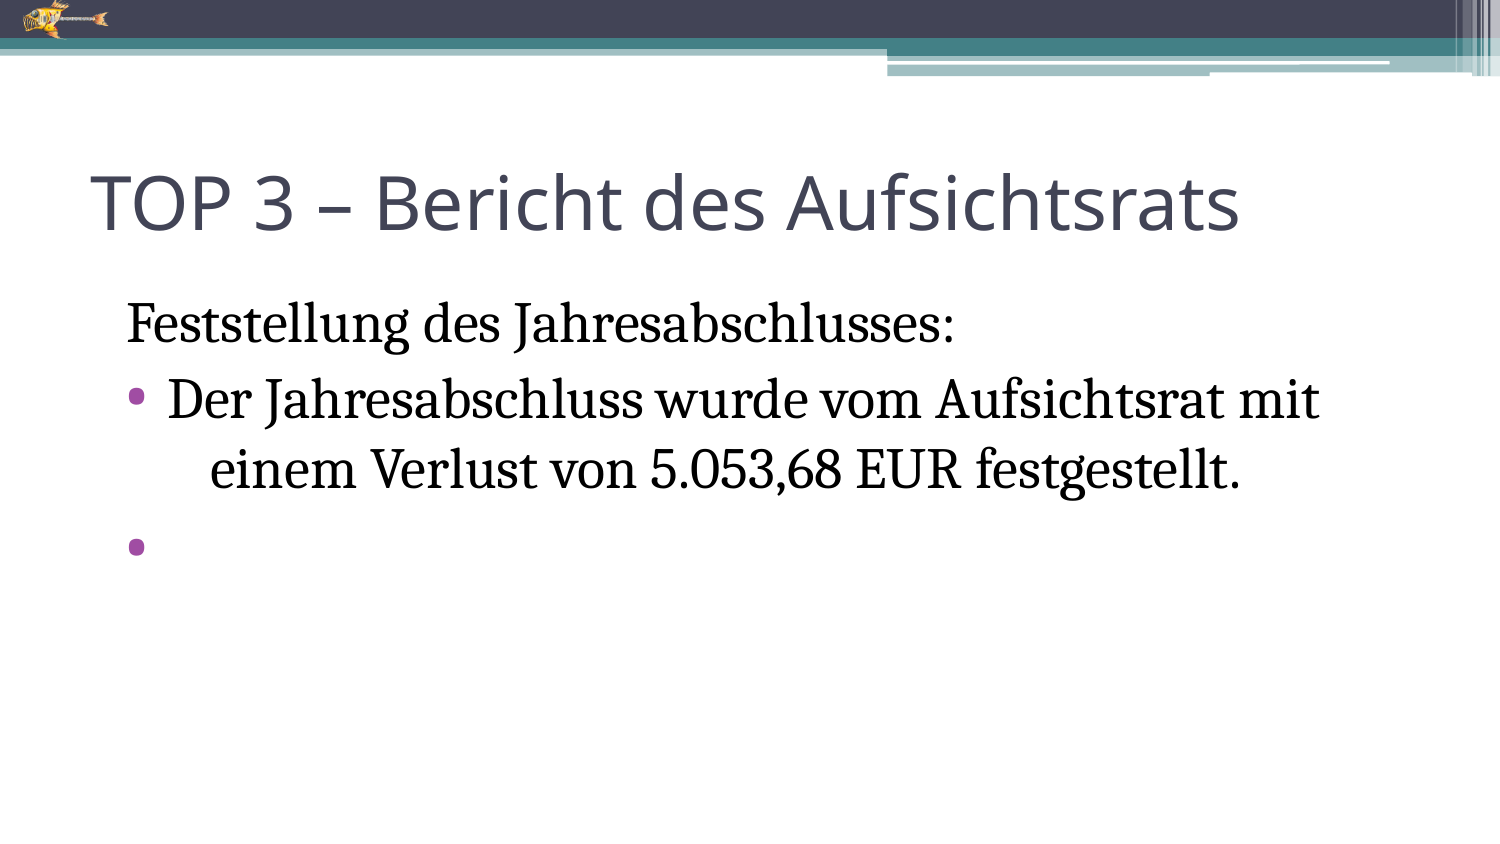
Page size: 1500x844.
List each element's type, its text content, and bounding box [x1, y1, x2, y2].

list Feststellung des Jahresabschlusses: Der Jahresabschluss wurde vom Aufsichtsrat mit einem Verlust von 5.053,68 EUR festgestellt. [75, 276, 1426, 809]
title TOP 3 – Bericht des Aufsichtsrats [75, 140, 1426, 272]
